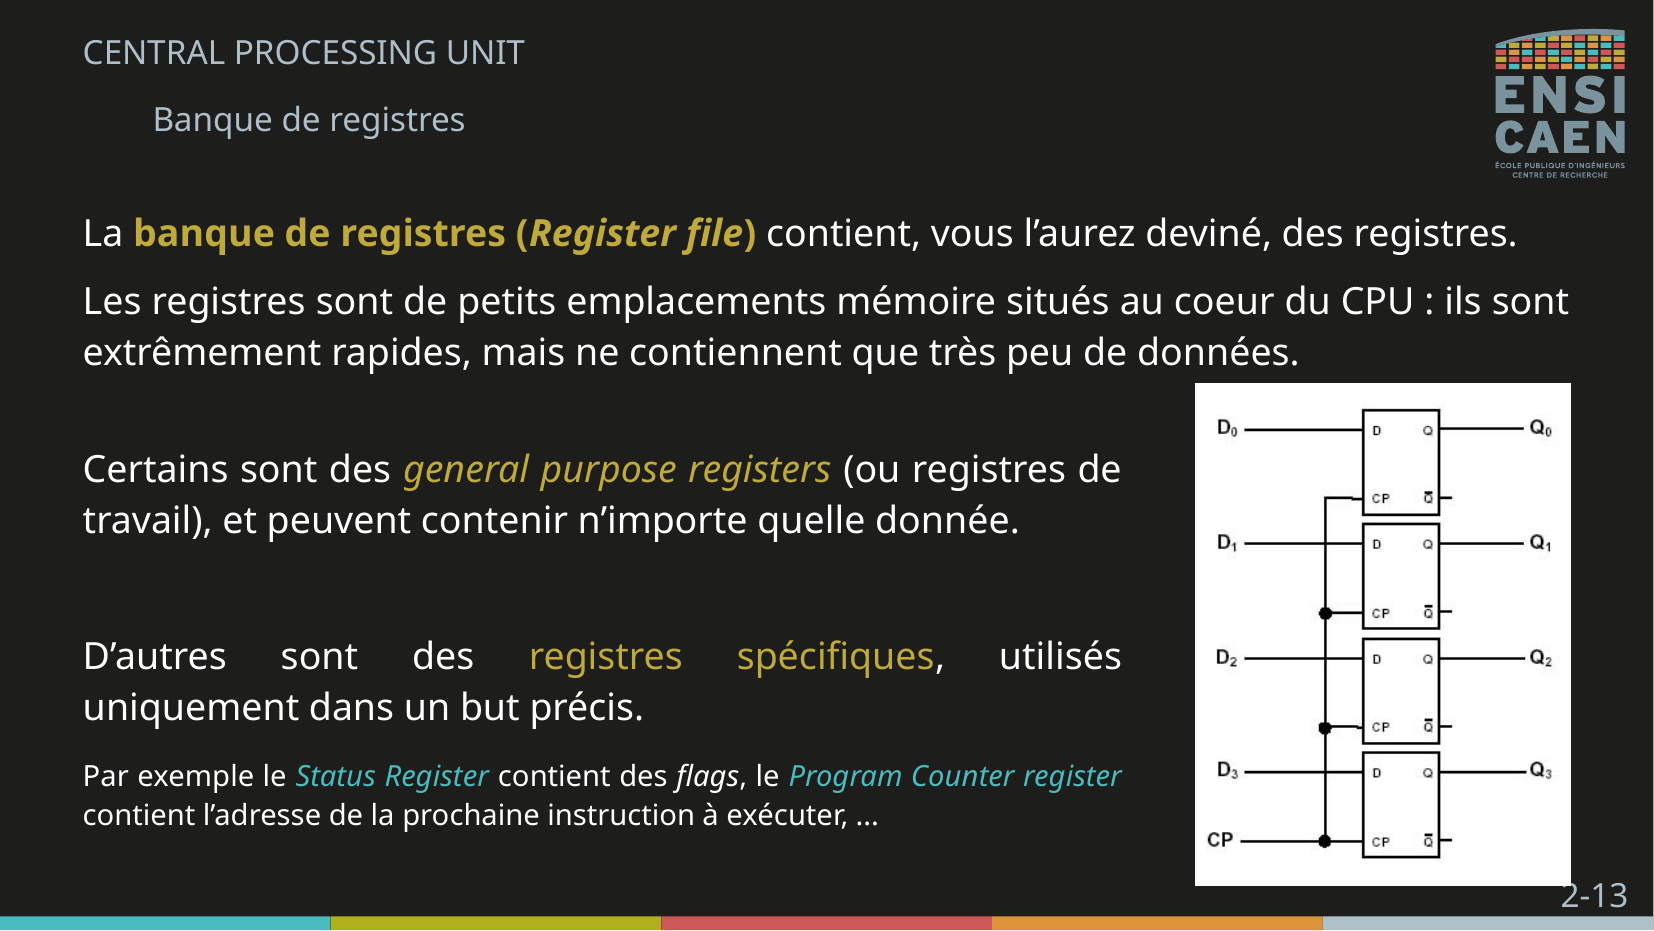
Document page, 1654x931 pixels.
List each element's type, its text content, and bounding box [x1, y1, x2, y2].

list La banque de registres (Register file) contient, vous l’aurez deviné, des registres. Les registres sont de petits emplacements mémoire situés au coeur du CPU : ils sont extrêmement rapides, mais ne contiennent que très peu de données. [82, 206, 1571, 916]
list Certains sont des general purpose registers (ou registres de travail), et peuvent contenir n’importe quelle donnée. D’autres sont des registres spécifiques, utilisés uniquement dans un but précis. Par exemple le Status Register contient des flags, le Program Counter register contient l’adresse de la prochaine instruction à exécuter, ... [82, 442, 1123, 916]
picture [1195, 383, 1571, 886]
title CENTRAL PROCESSING UNIT Banque de registres [82, 0, 1467, 148]
